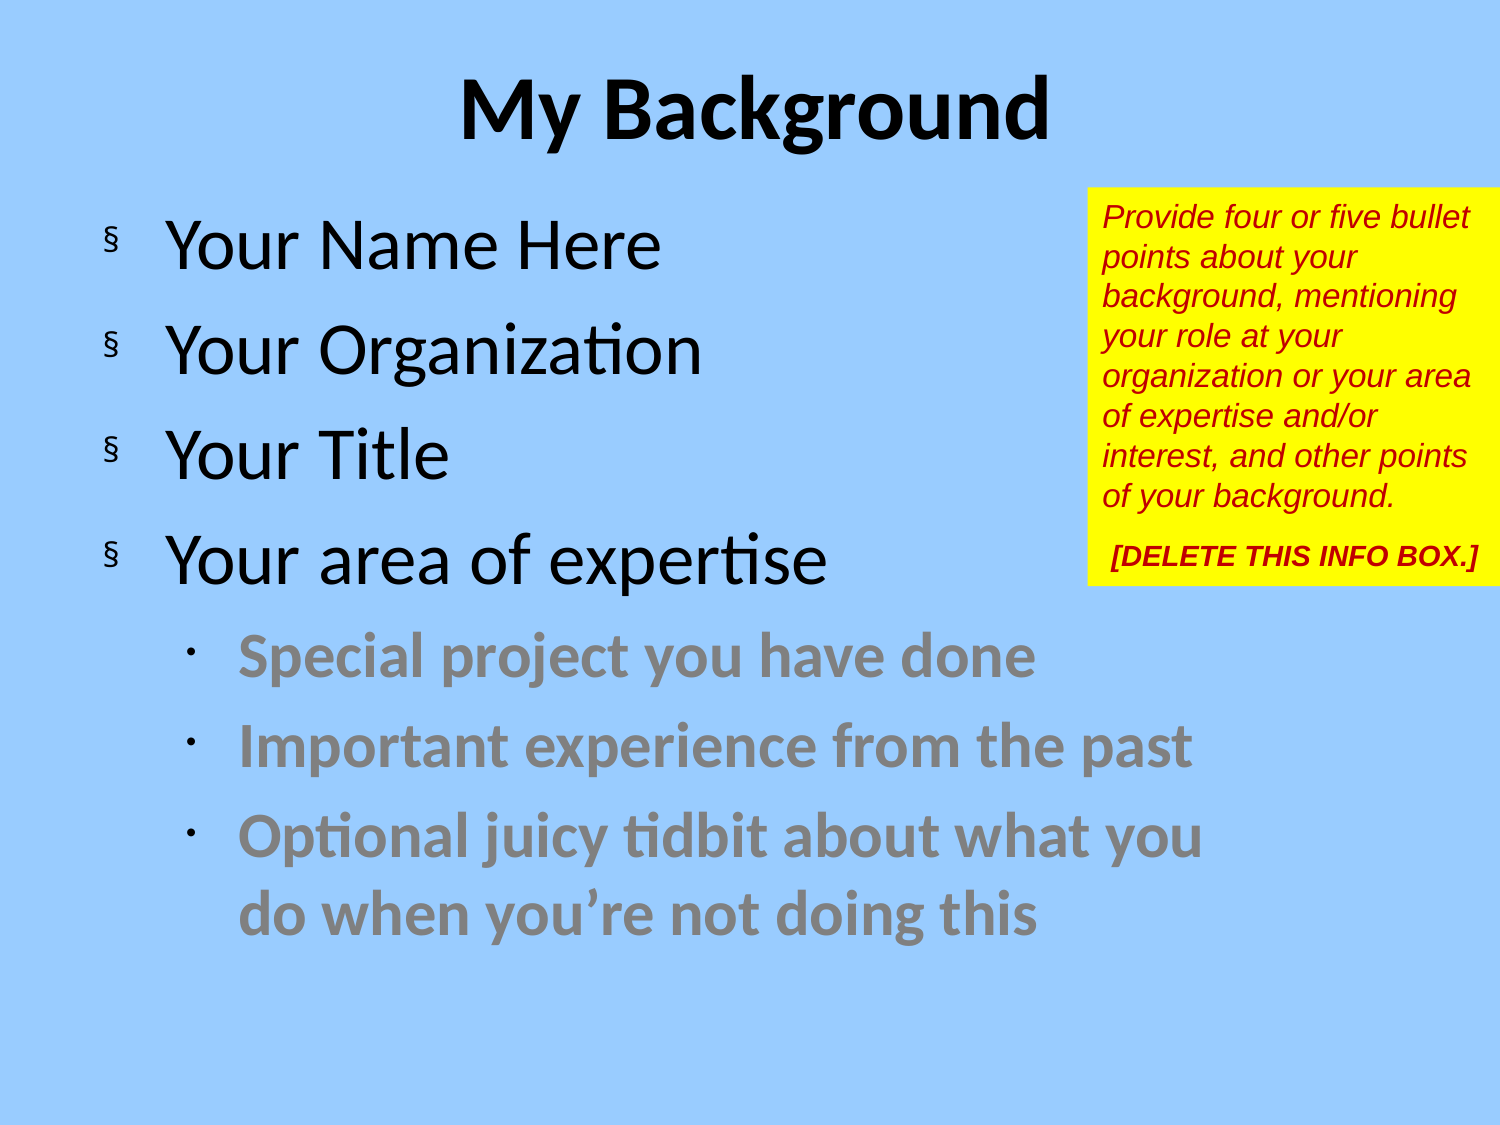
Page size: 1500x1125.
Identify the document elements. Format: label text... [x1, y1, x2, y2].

text_box Your Name Here Your Organization Your Title Your area of expertise Special project you have done Important experience from the past Optional juicy tidbit about what you do when you’re not doing this [87, 187, 1413, 1005]
text_box Provide four or five bullet points about your background, mentioning your role at your organization or your area of expertise and/or interest, and other points of your background. [DELETE THIS INFO BOX.] [1087, 187, 1500, 587]
title My Background [87, 25, 1425, 180]
